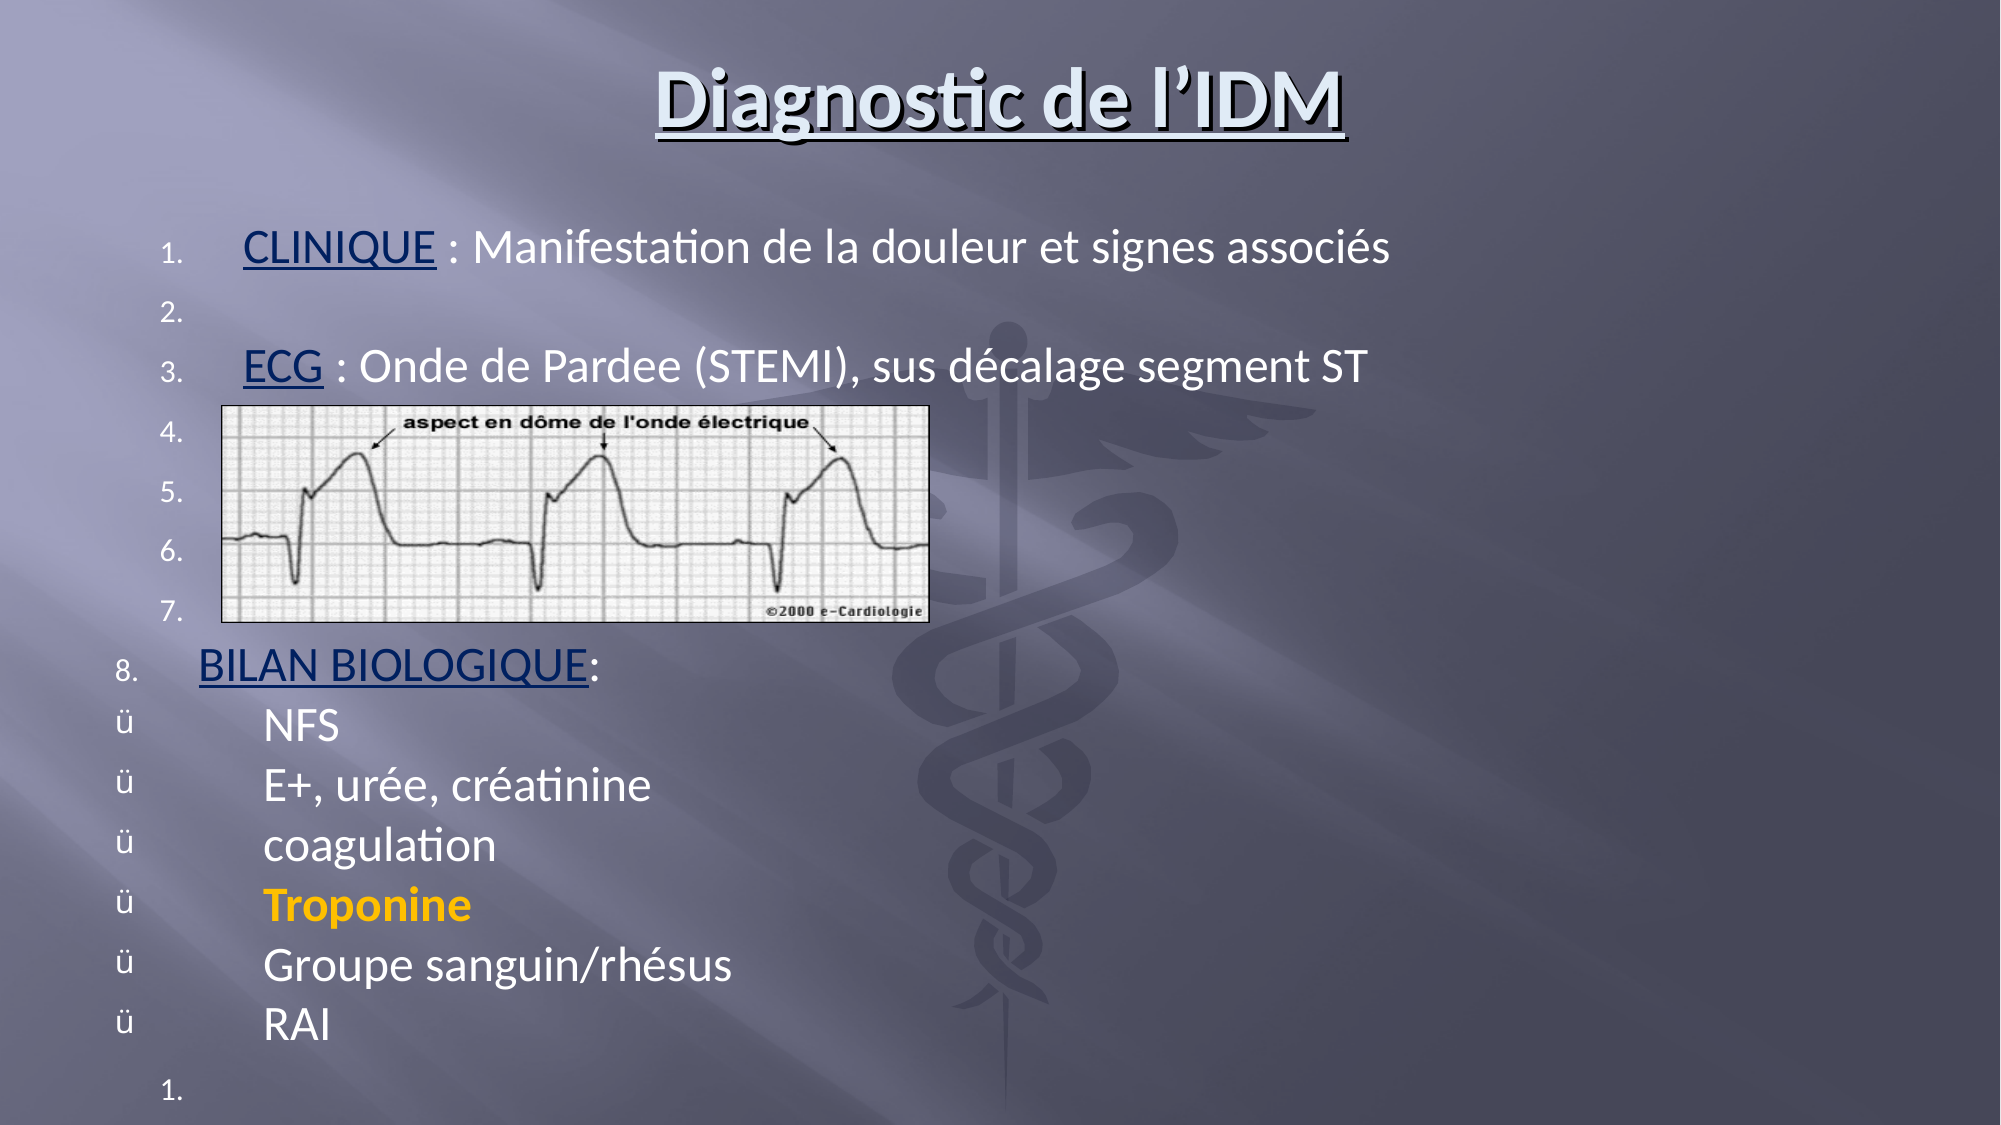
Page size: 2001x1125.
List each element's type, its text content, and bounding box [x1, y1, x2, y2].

picture [221, 405, 930, 623]
title Diagnostic de l’IDM [99, 0, 1900, 188]
list CLINIQUE : Manifestation de la douleur et signes associés ECG : Onde de Pardee (STEMI), sus décalage segment ST BILAN BIOLOGIQUE: NFS E+, urée, créatinine coagulation Troponine Groupe sanguin/rhésus RAI [99, 217, 1900, 1063]
